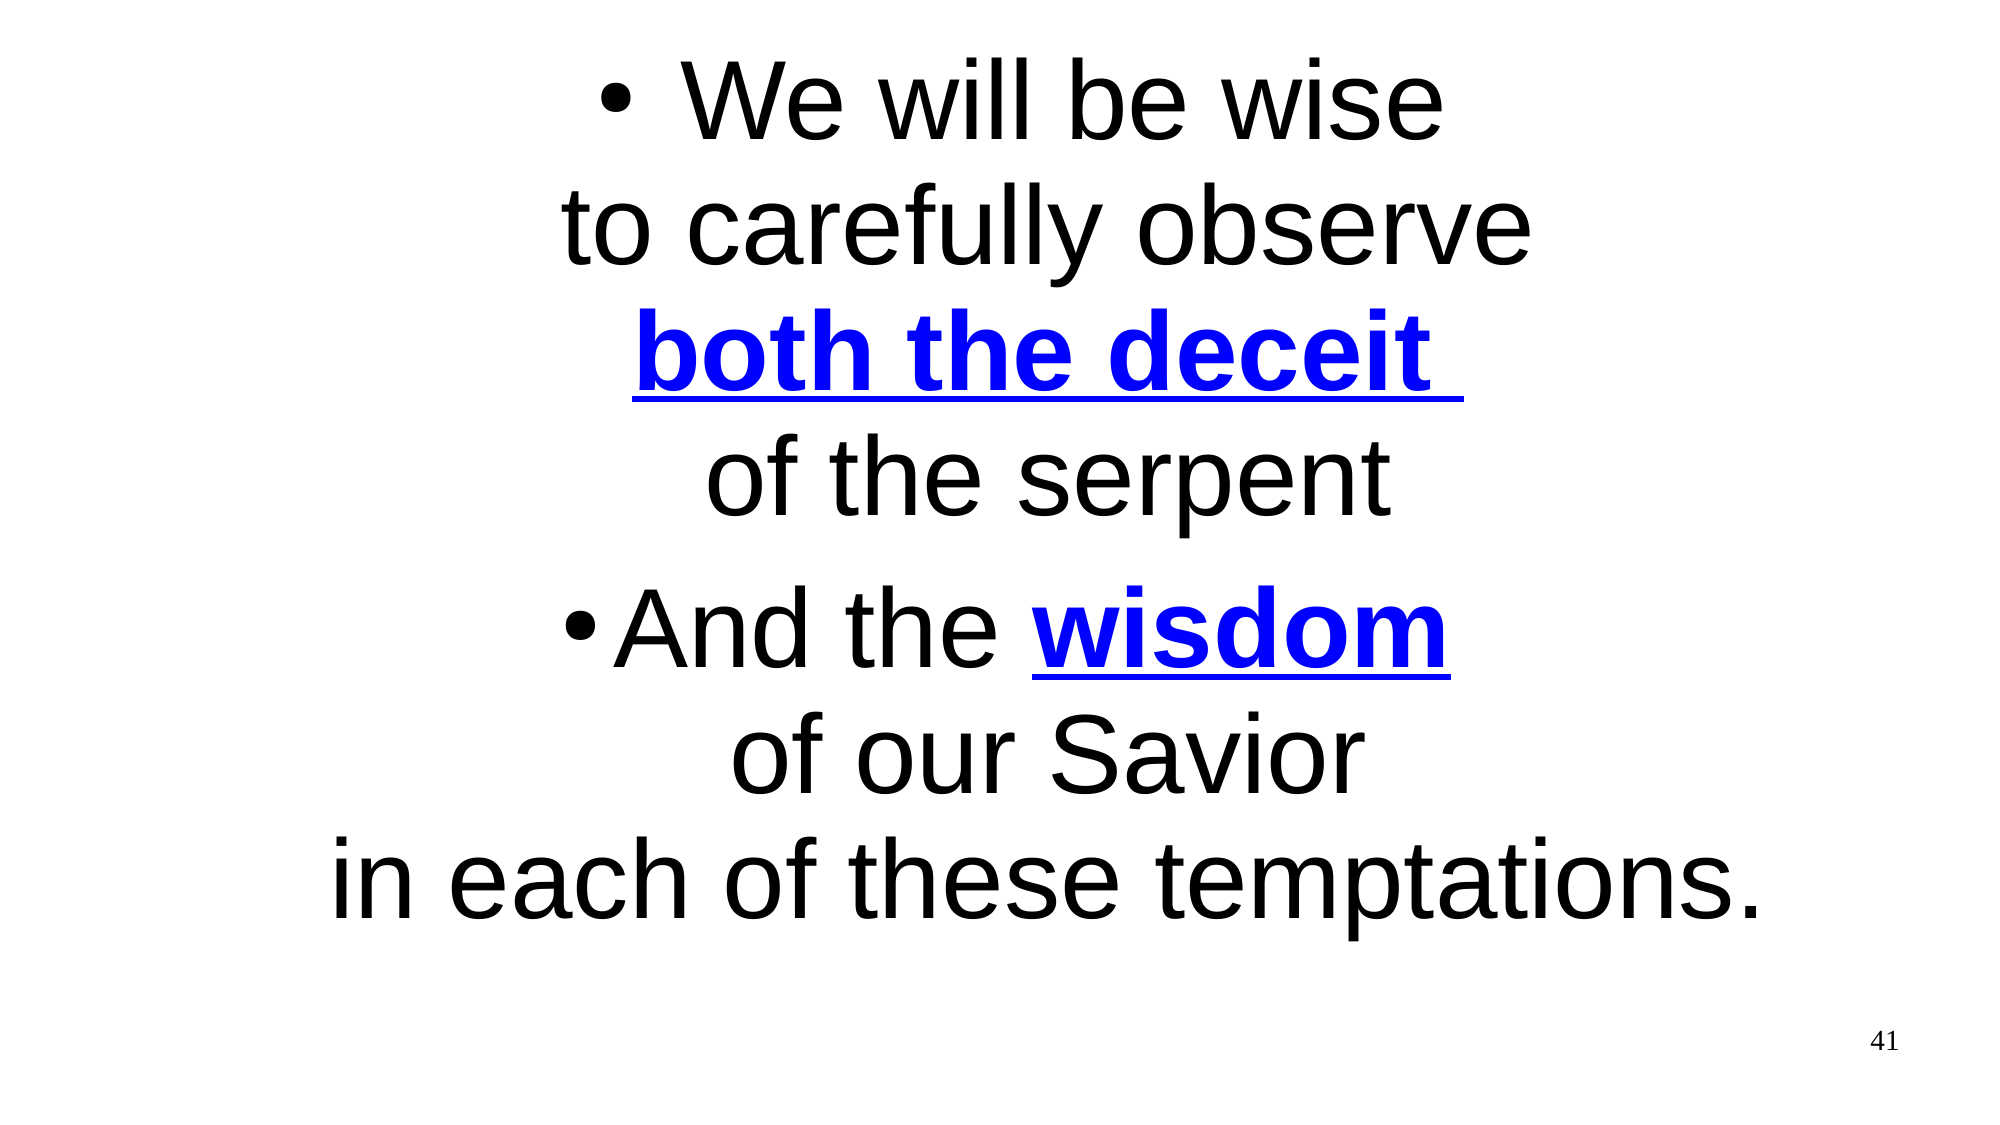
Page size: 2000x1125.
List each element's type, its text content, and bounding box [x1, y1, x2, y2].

list We will be wise to carefully observe both the deceit of the serpent And the wisdom of our Savior in each of these temptations. [37, 37, 1988, 1088]
